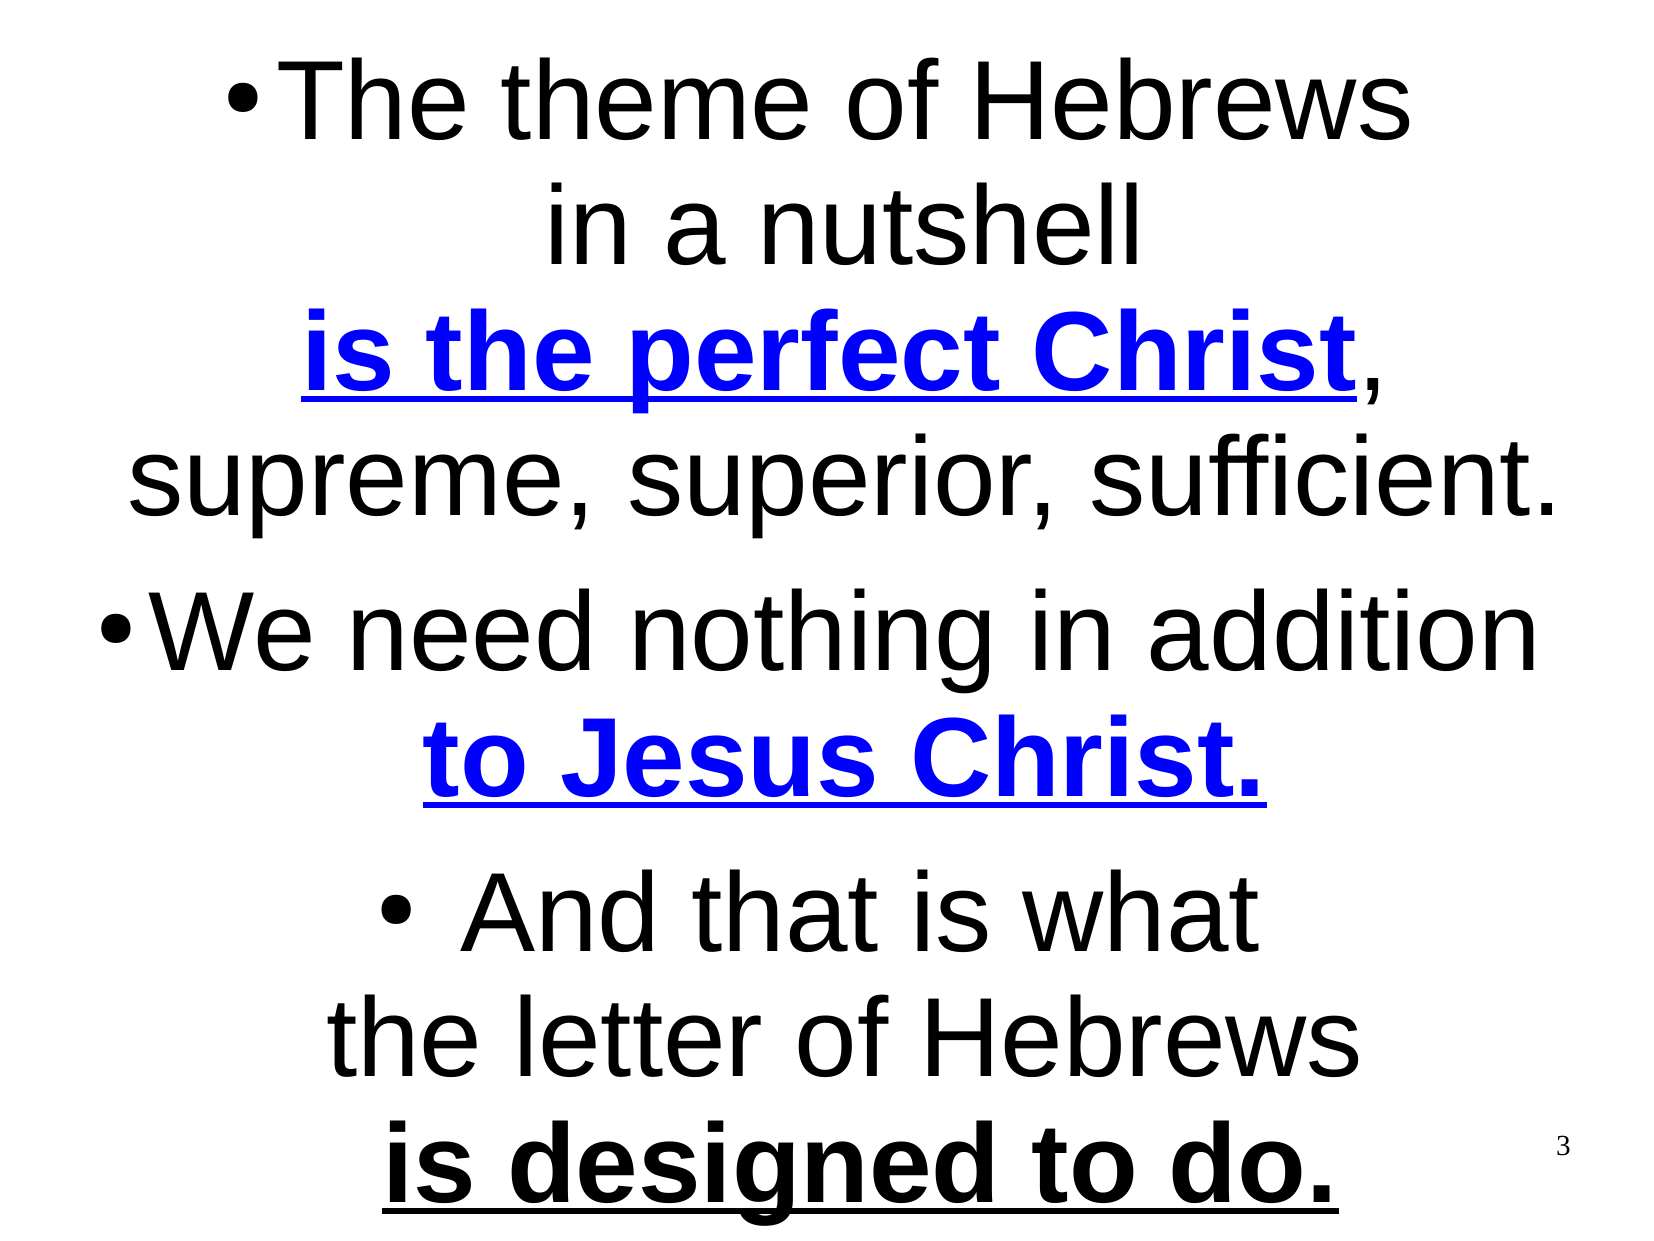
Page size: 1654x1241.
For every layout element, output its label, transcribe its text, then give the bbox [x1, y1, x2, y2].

list The theme of Hebrews in a nutshell is the perfect Christ, supreme, superior, sufficient. We need nothing in addition to Jesus Christ. And that is what the letter of Hebrews is designed to do. [37, 37, 1613, 1238]
